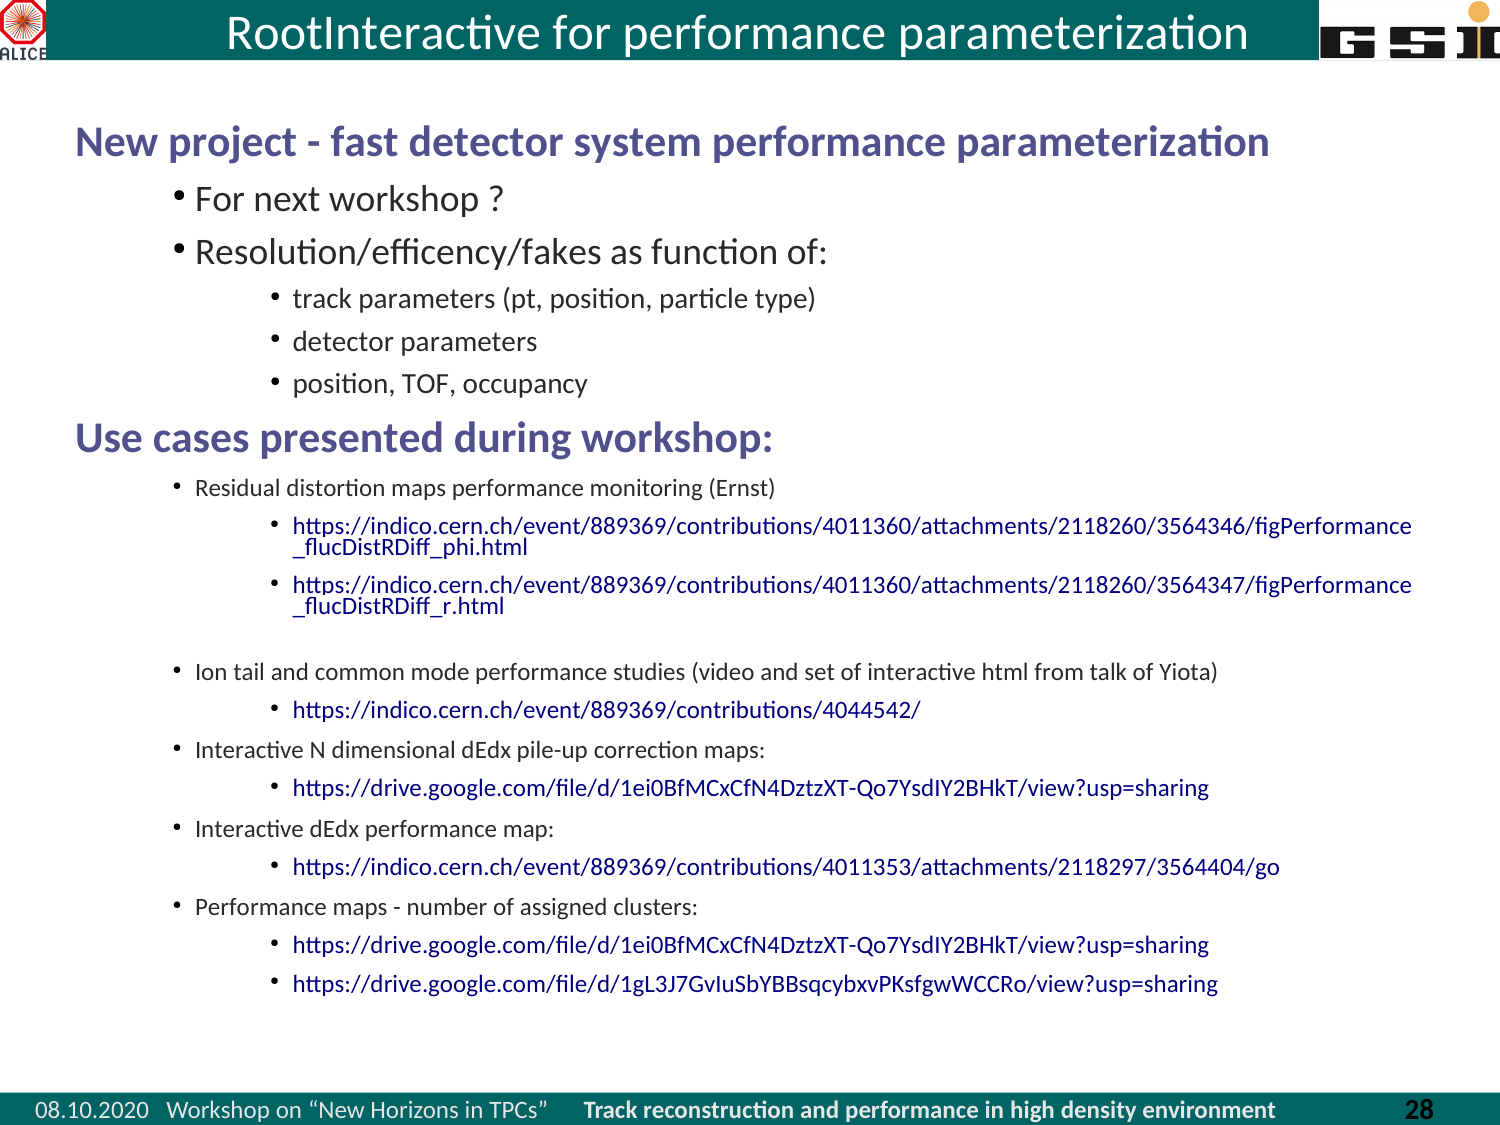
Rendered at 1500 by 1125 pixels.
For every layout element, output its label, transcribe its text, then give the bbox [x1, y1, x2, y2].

picture [1424, 0, 1500, 60]
title RootInteractive for performance parameterization [75, 0, 1424, 68]
picture [0, 0, 46, 60]
list New project - fast detector system performance parameterization For next workshop ? Resolution/efficency/fakes as function of: track parameters (pt, position, particle type) detector parameters position, TOF, occupancy Use cases presented during workshop: Residual distortion maps performance monitoring (Ernst) https://indico.cern.ch/event/889369/contributions/4011360/attachments/2118260/3564346/figPerformance_flucDistRDiff_phi.html https://indico.cern.ch/event/889369/contributions/4011360/attachments/2118260/3564347/figPerformance_flucDistRDiff_r.html Ion tail and common mode performance studies (video and set of interactive html from talk of Yiota) https://indico.cern.ch/event/889369/contributions/4044542/ Interactive N dimensional dEdx pile-up correction maps: https://drive.google.com/file/d/1ei0BfMCxCfN4DztzXT-Qo7YsdIY2BHkT/view?usp=sharing Interactive dEdx performance map: https://indico.cern.ch/event/889369/contributions/4011353/attachments/2118297/3564404/go Performance maps - number of assigned clusters: https://drive.google.com/file/d/1ei0BfMCxCfN4DztzXT-Qo7YsdIY2BHkT/view?usp=sharing https://drive.google.com/file/d/1gL3J7GvIuSbYBBsqcybxvPKsfgwWCCRo/view?usp=sharing [75, 112, 1426, 1013]
